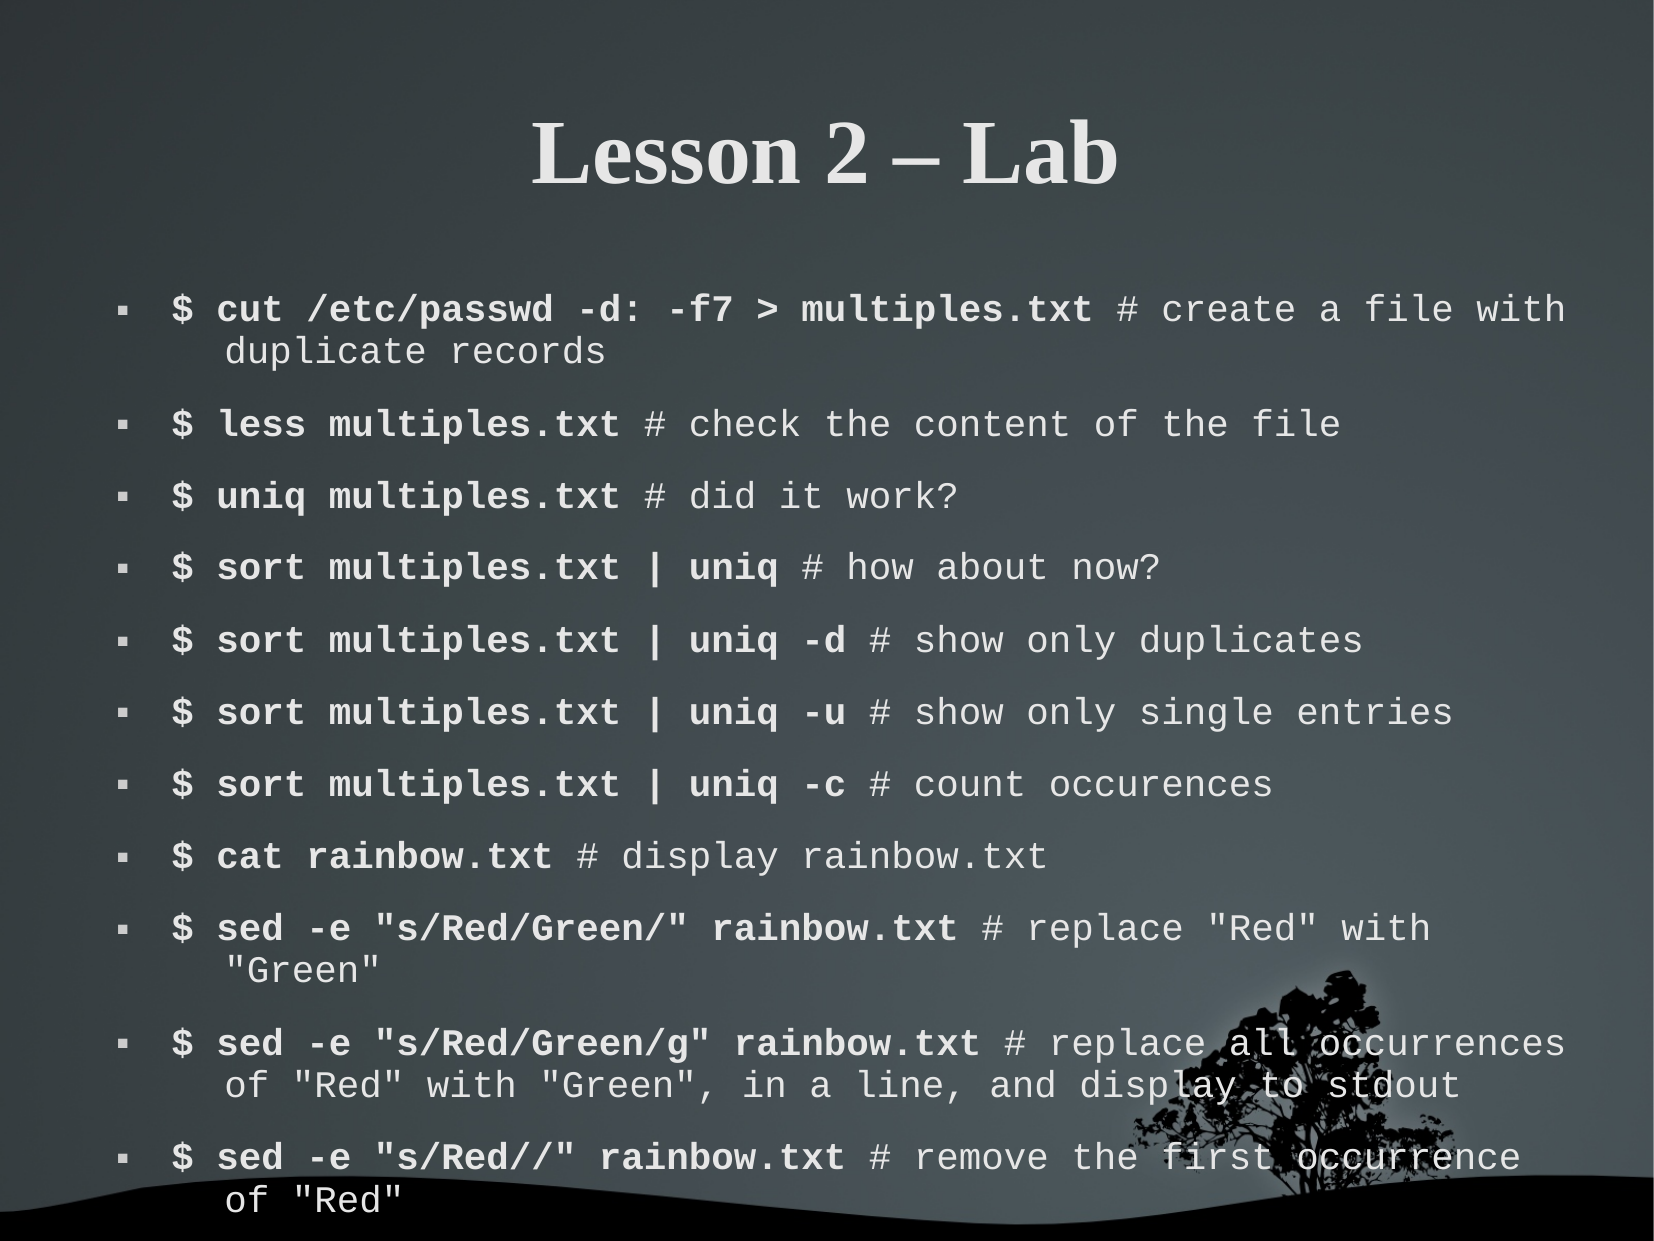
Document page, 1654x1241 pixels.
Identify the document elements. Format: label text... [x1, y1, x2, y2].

list $ cut /etc/passwd -d: -f7 > multiples.txt # create a file with duplicate records $ less multiples.txt # check the content of the file $ uniq multiples.txt # did it work? $ sort multiples.txt | uniq # how about now? $ sort multiples.txt | uniq -d # show only duplicates $ sort multiples.txt | uniq -u # show only single entries $ sort multiples.txt | uniq -c # count occurences $ cat rainbow.txt # display rainbow.txt $ sed -e "s/Red/Green/" rainbow.txt # replace "Red" with "Green" $ sed -e "s/Red/Green/g" rainbow.txt # replace all occurrences of "Red" with "Green", in a line, and display to stdout $ sed -e "s/Red//" rainbow.txt # remove the first occurrence of "Red" [82, 290, 1571, 1224]
title Lesson 2 – Lab [82, 49, 1571, 257]
picture [0, 0, 1654, 1241]
